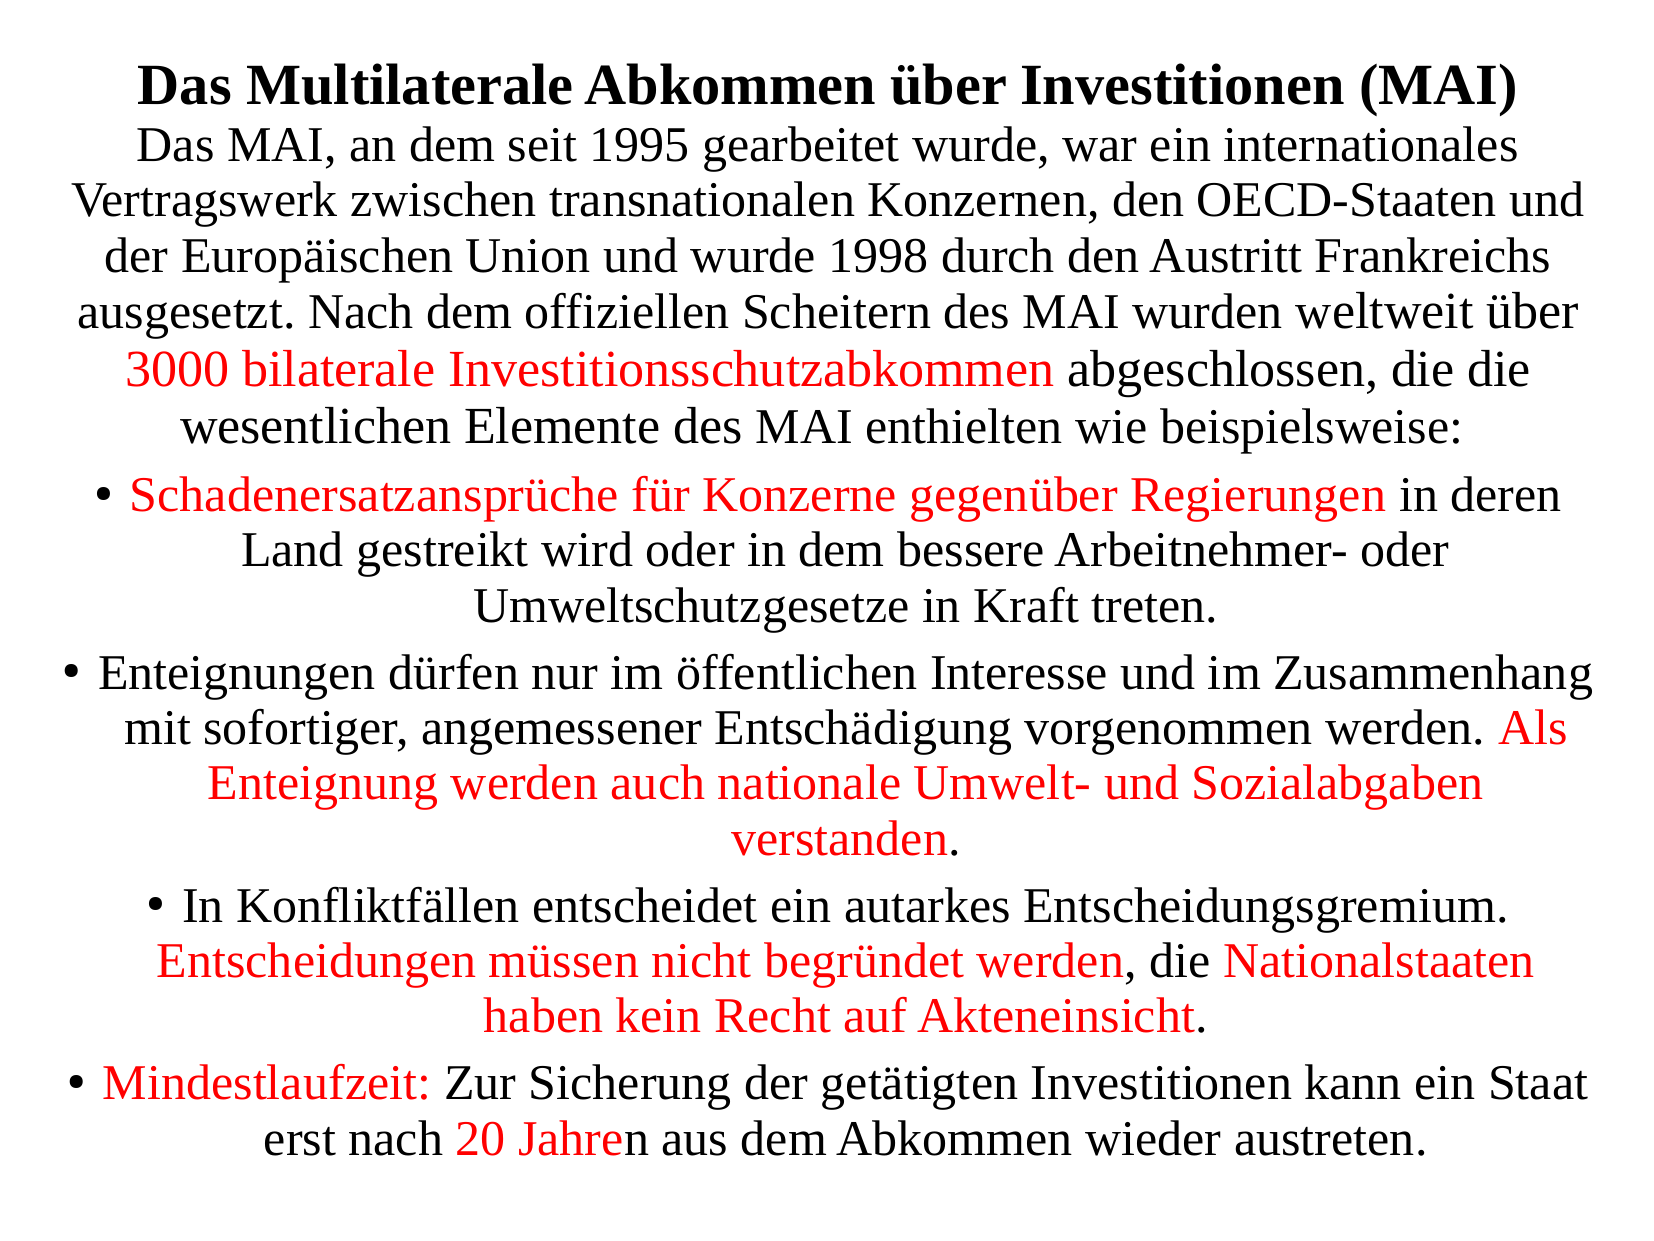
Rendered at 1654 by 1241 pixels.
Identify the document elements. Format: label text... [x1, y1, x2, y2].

text_box Das Multilaterale Abkommen über Investitionen (MAI) Das MAI, an dem seit 1995 gearbeitet wurde, war ein internationales Vertragswerk zwischen transnationalen Konzernen, den OECD-Staaten und der Europäischen Union und wurde 1998 durch den Austritt Frankreichs ausgesetzt. Nach dem offiziellen Scheitern des MAI wurden weltweit über 3000 bilaterale Investitionsschutzabkommen abgeschlossen, die die wesentlichen Elemente des MAI enthielten wie beispielsweise: Schadenersatzansprüche für Konzerne gegenüber Regierungen in deren Land gestreikt wird oder in dem bessere Arbeitnehmer- oder Umweltschutzgesetze in Kraft treten. Enteignungen dürfen nur im öffentlichen Interesse und im Zusammenhang mit sofortiger, angemessener Entschädigung vorgenommen werden. Als Enteignung werden auch nationale Umwelt- und Sozialabgaben verstanden. In Konfliktfällen entscheidet ein autarkes Entscheidungsgremium. Entscheidungen müssen nicht begründet werden, die Nationalstaaten haben kein Recht auf Akteneinsicht. Mindestlaufzeit: Zur Sicherung der getätigten Investitionen kann ein Staat erst nach 20 Jahren aus dem Abkommen wieder austreten. [47, 45, 1619, 1174]
